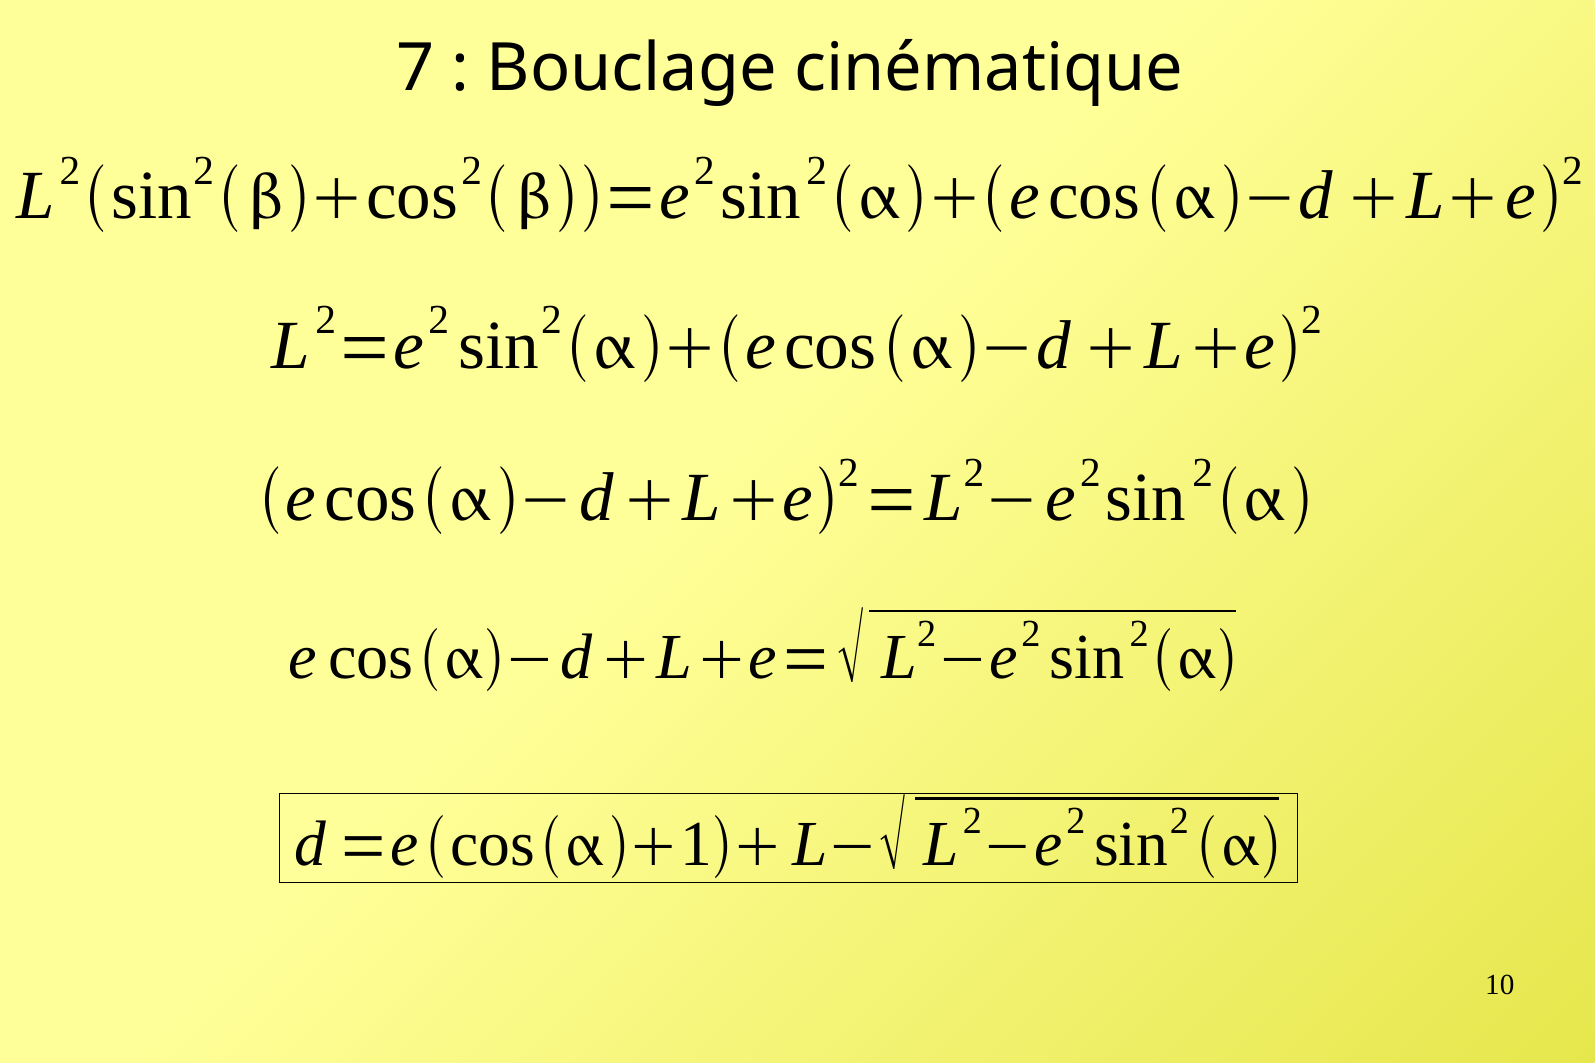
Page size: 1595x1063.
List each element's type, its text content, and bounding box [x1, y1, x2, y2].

picture [0, 145, 1595, 234]
picture [242, 447, 1329, 537]
picture [250, 294, 1340, 384]
picture [279, 793, 1298, 883]
picture [272, 605, 1255, 695]
subtitle 7 : Bouclage cinématique [72, 17, 1508, 112]
